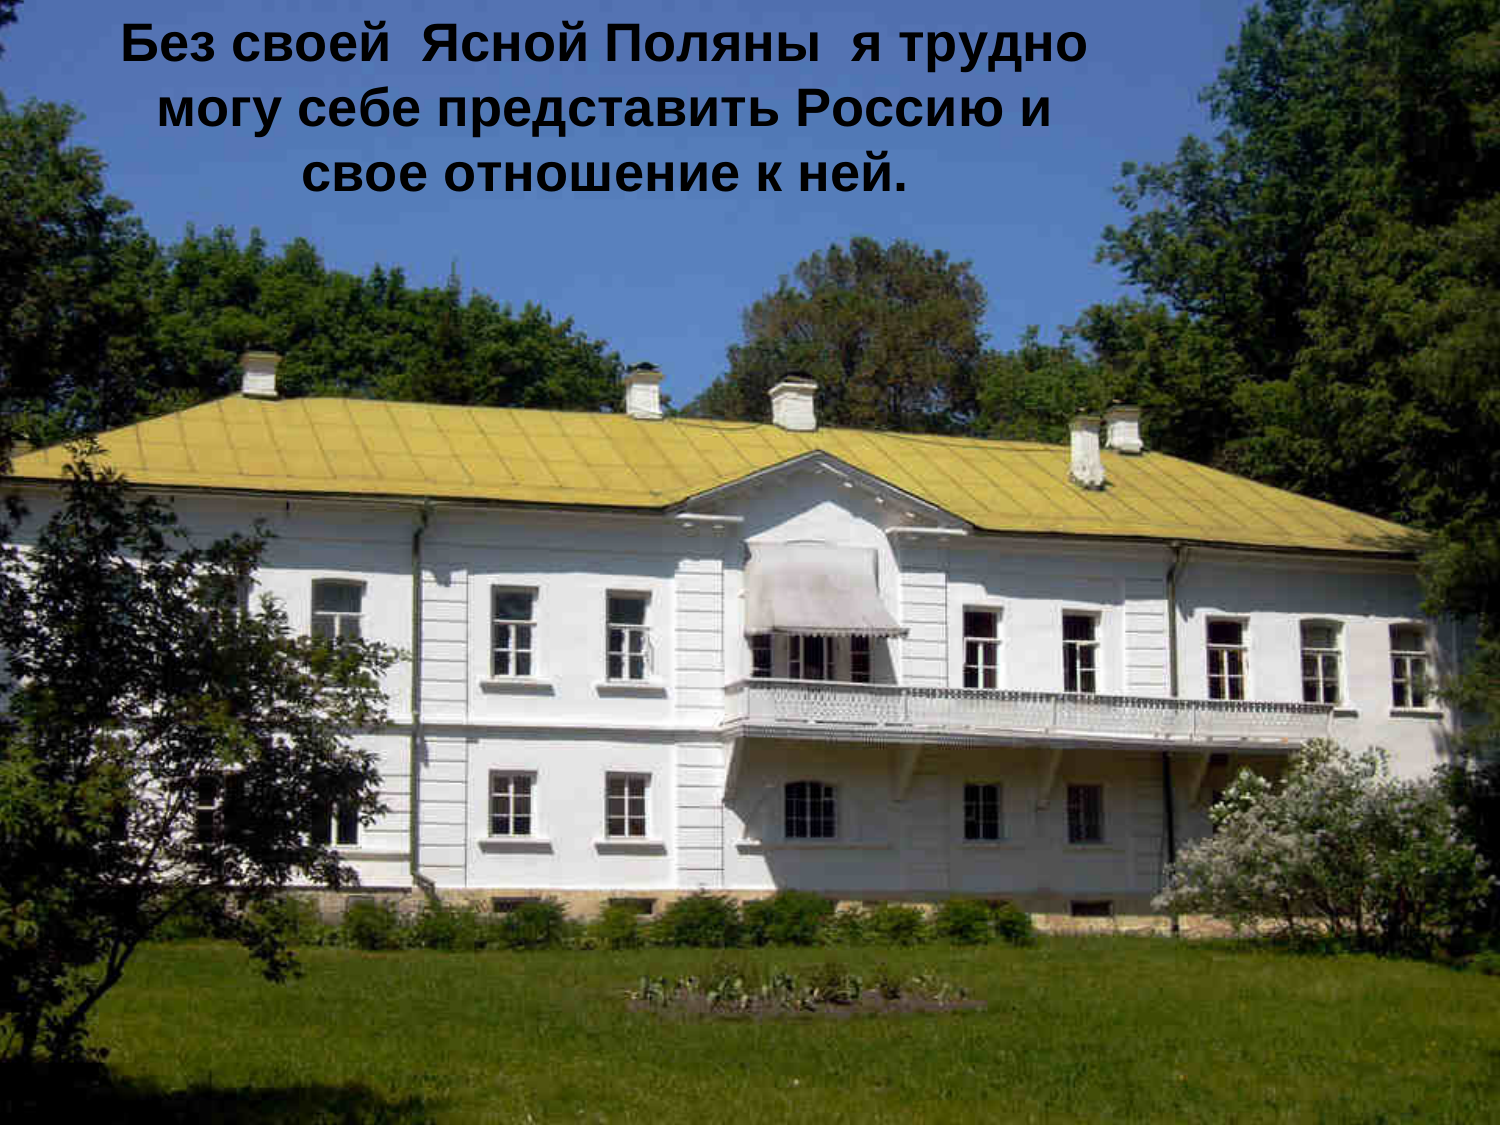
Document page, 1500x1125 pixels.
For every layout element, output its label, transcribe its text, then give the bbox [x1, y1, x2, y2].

picture [0, 0, 1500, 1125]
text_box Без своей Ясной Поляны я трудно могу себе представить Россию и свое отношение к ней. [88, 0, 1123, 211]
